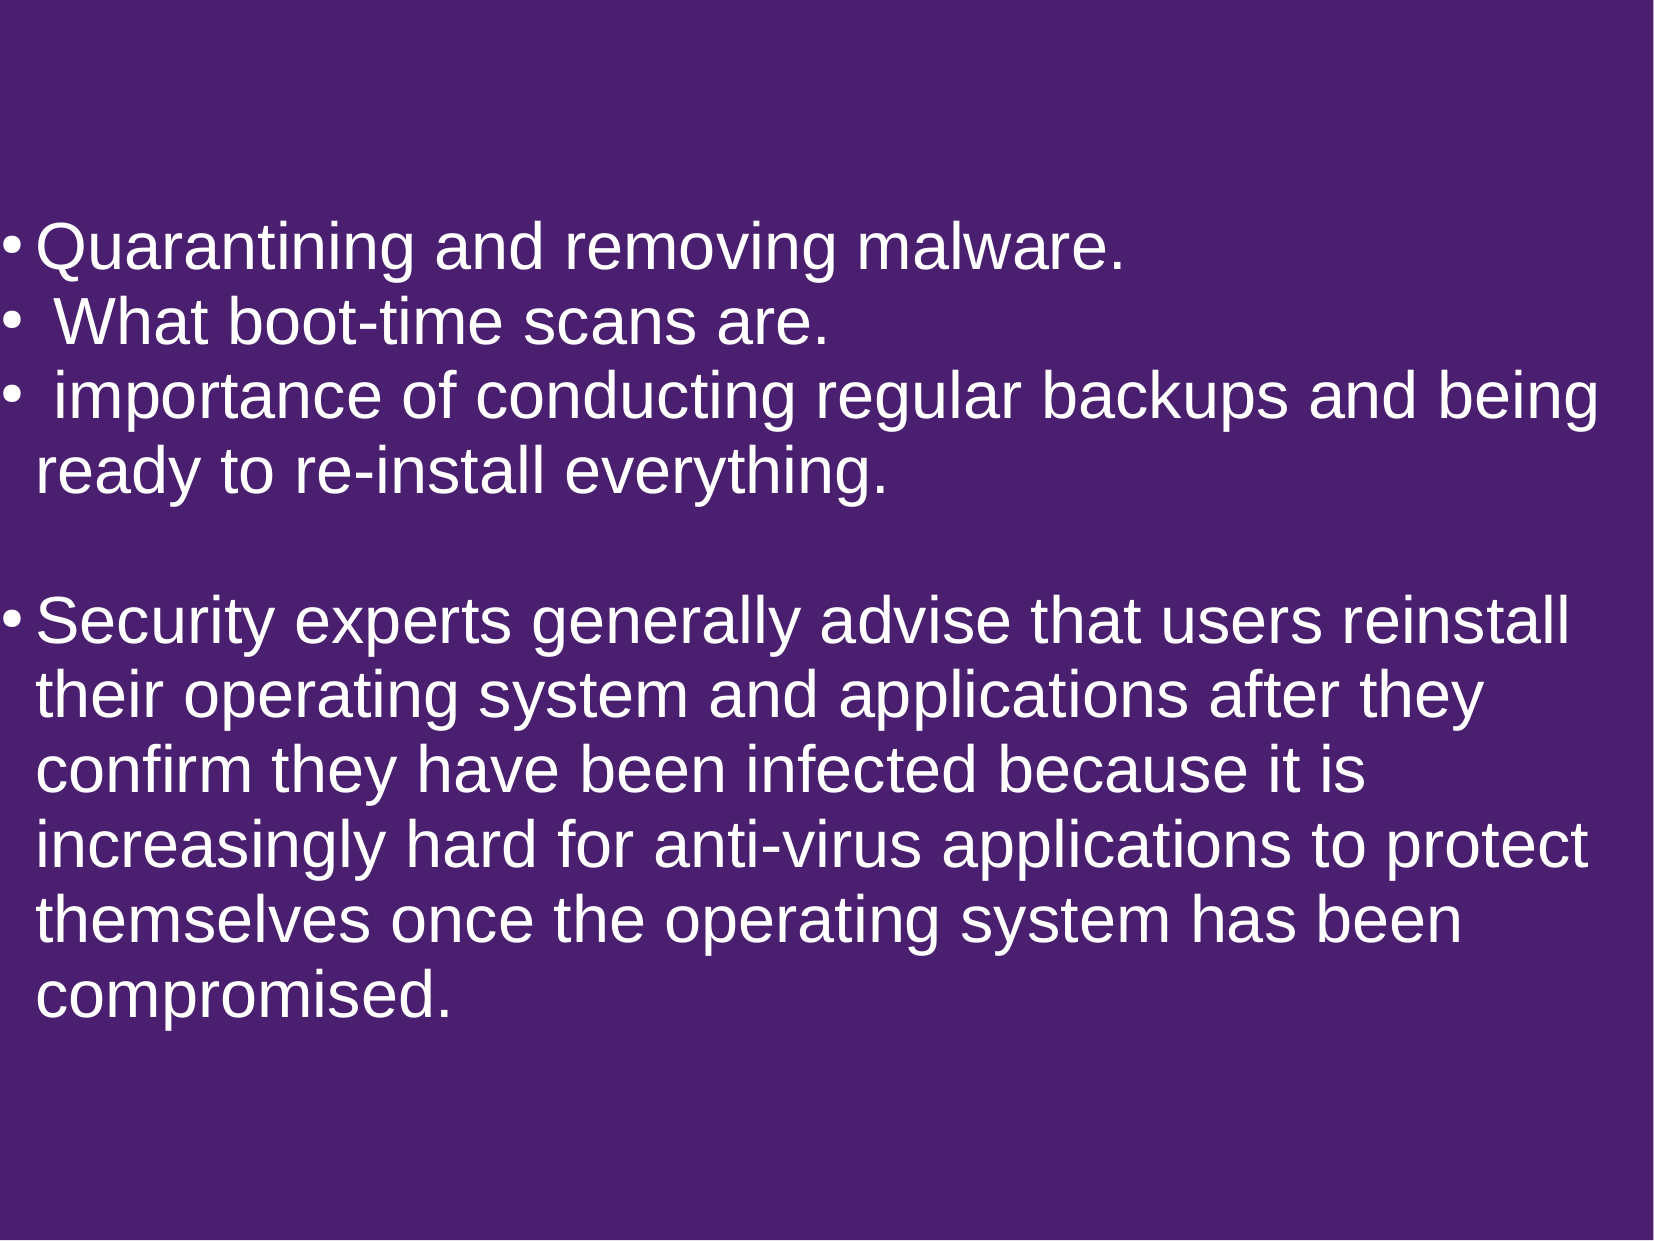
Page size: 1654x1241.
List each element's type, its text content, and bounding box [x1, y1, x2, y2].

subtitle Quarantining and removing malware. What boot-time scans are. importance of conducting regular backups and being ready to re-install everything. Security experts generally advise that users reinstall their operating system and applications after they confirm they have been infected because it is increasingly hard for anti-virus applications to protect themselves once the operating system has been compromised. [0, 0, 1654, 1241]
